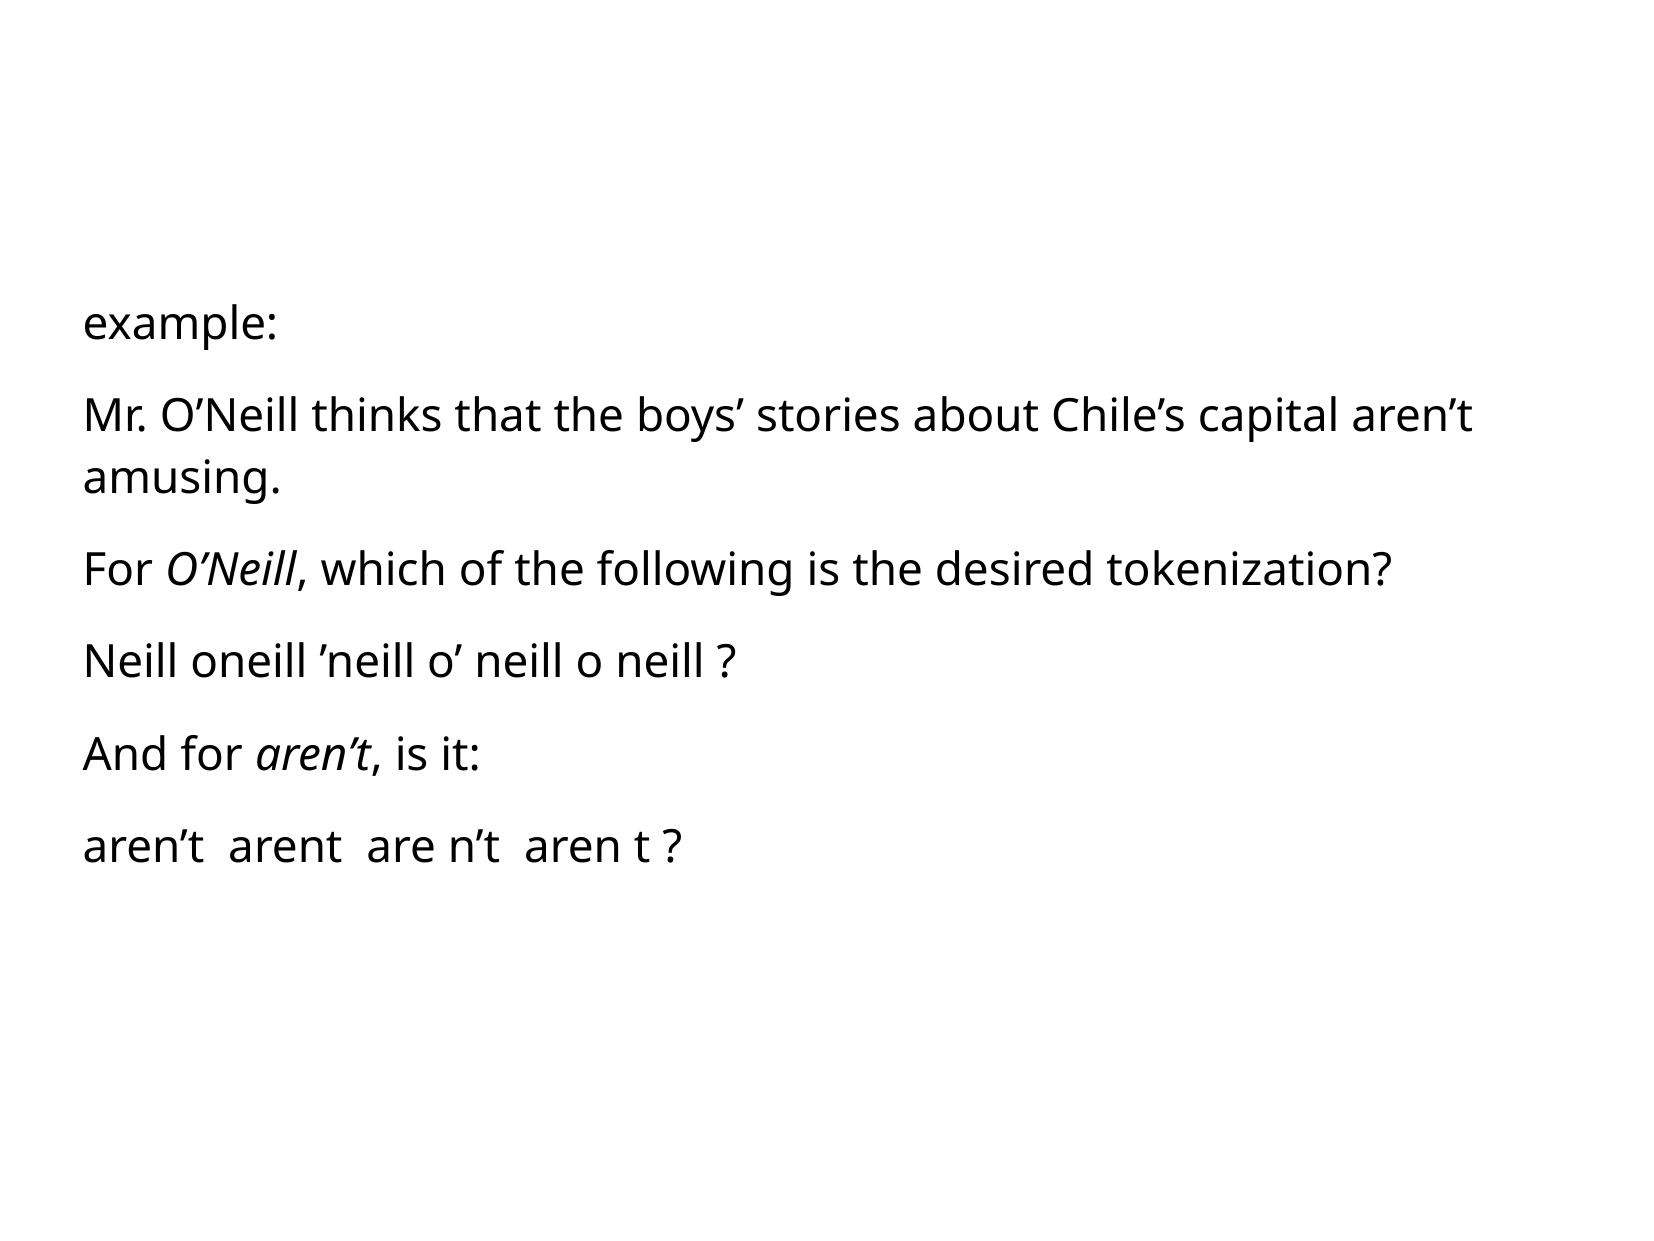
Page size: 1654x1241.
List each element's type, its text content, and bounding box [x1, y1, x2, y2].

list example: Mr. O’Neill thinks that the boys’ stories about Chile’s capital aren’t amusing. For O’Neill, which of the following is the desired tokenization? Neill oneill ’neill o’ neill o neill ? And for aren’t, is it: aren’t arent are n’t aren t ? [82, 290, 1571, 1094]
